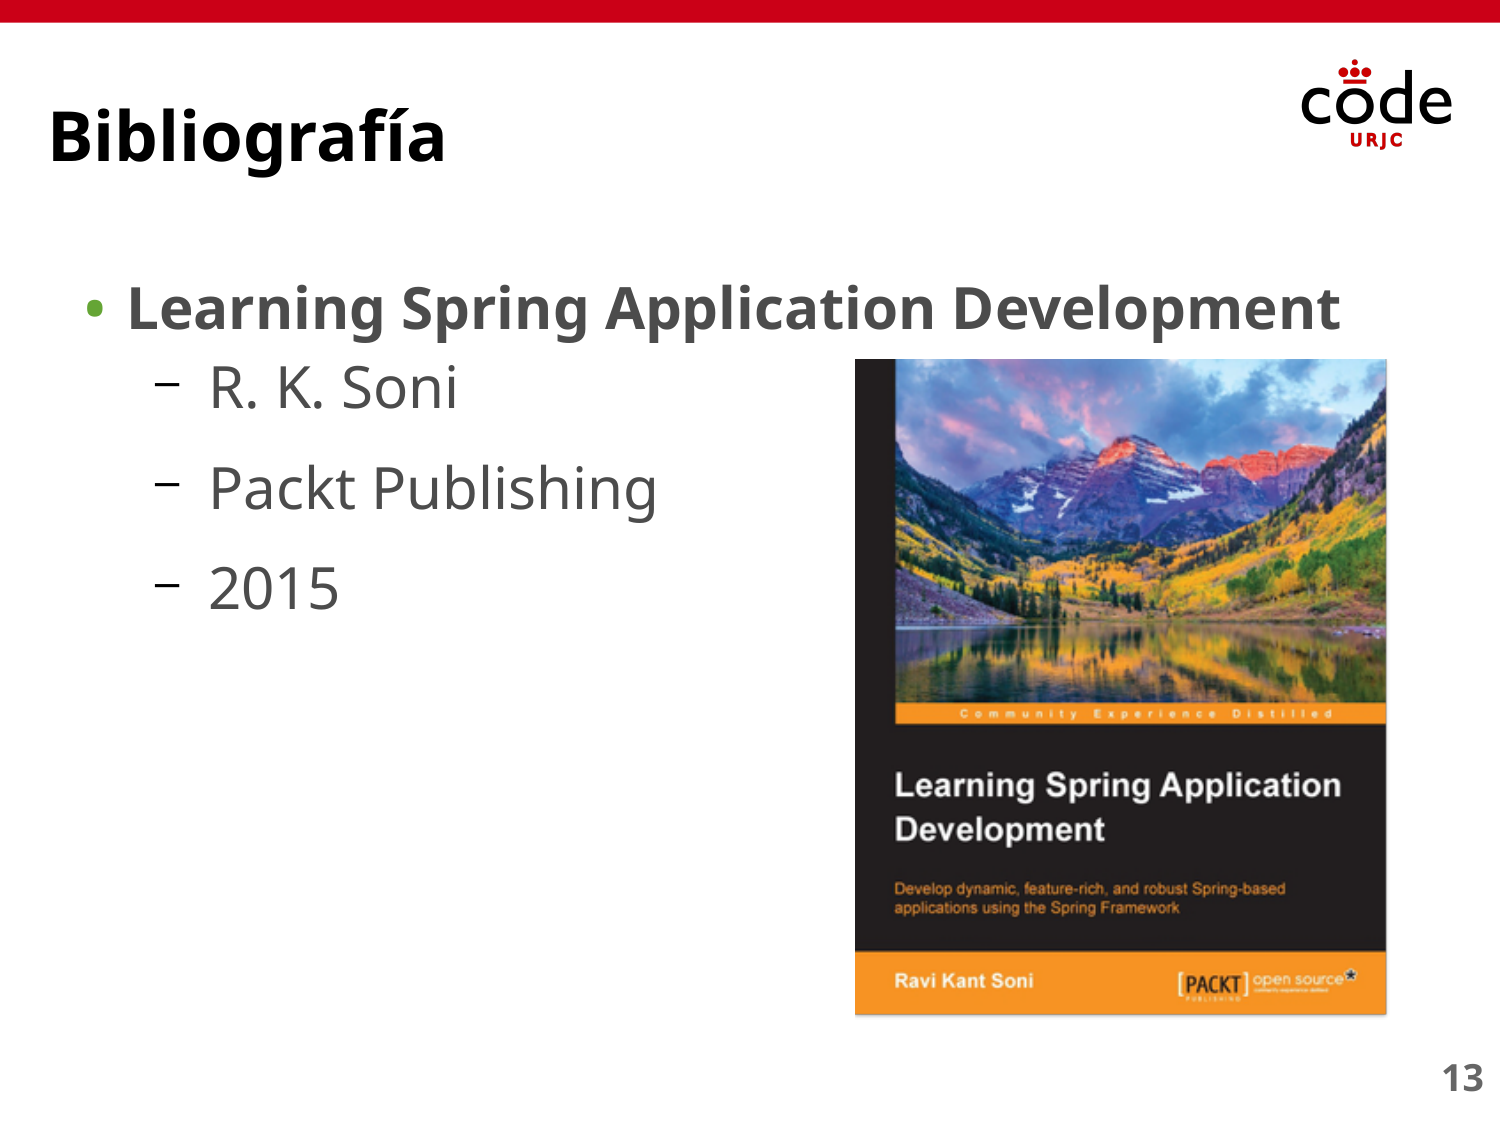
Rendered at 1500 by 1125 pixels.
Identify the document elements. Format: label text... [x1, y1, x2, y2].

list Learning Spring Application Development R. K. Soni Packt Publishing 2015 [51, 259, 1436, 1013]
title Bibliografía [32, 79, 1383, 189]
picture [855, 359, 1390, 1021]
picture [1284, 50, 1468, 161]
